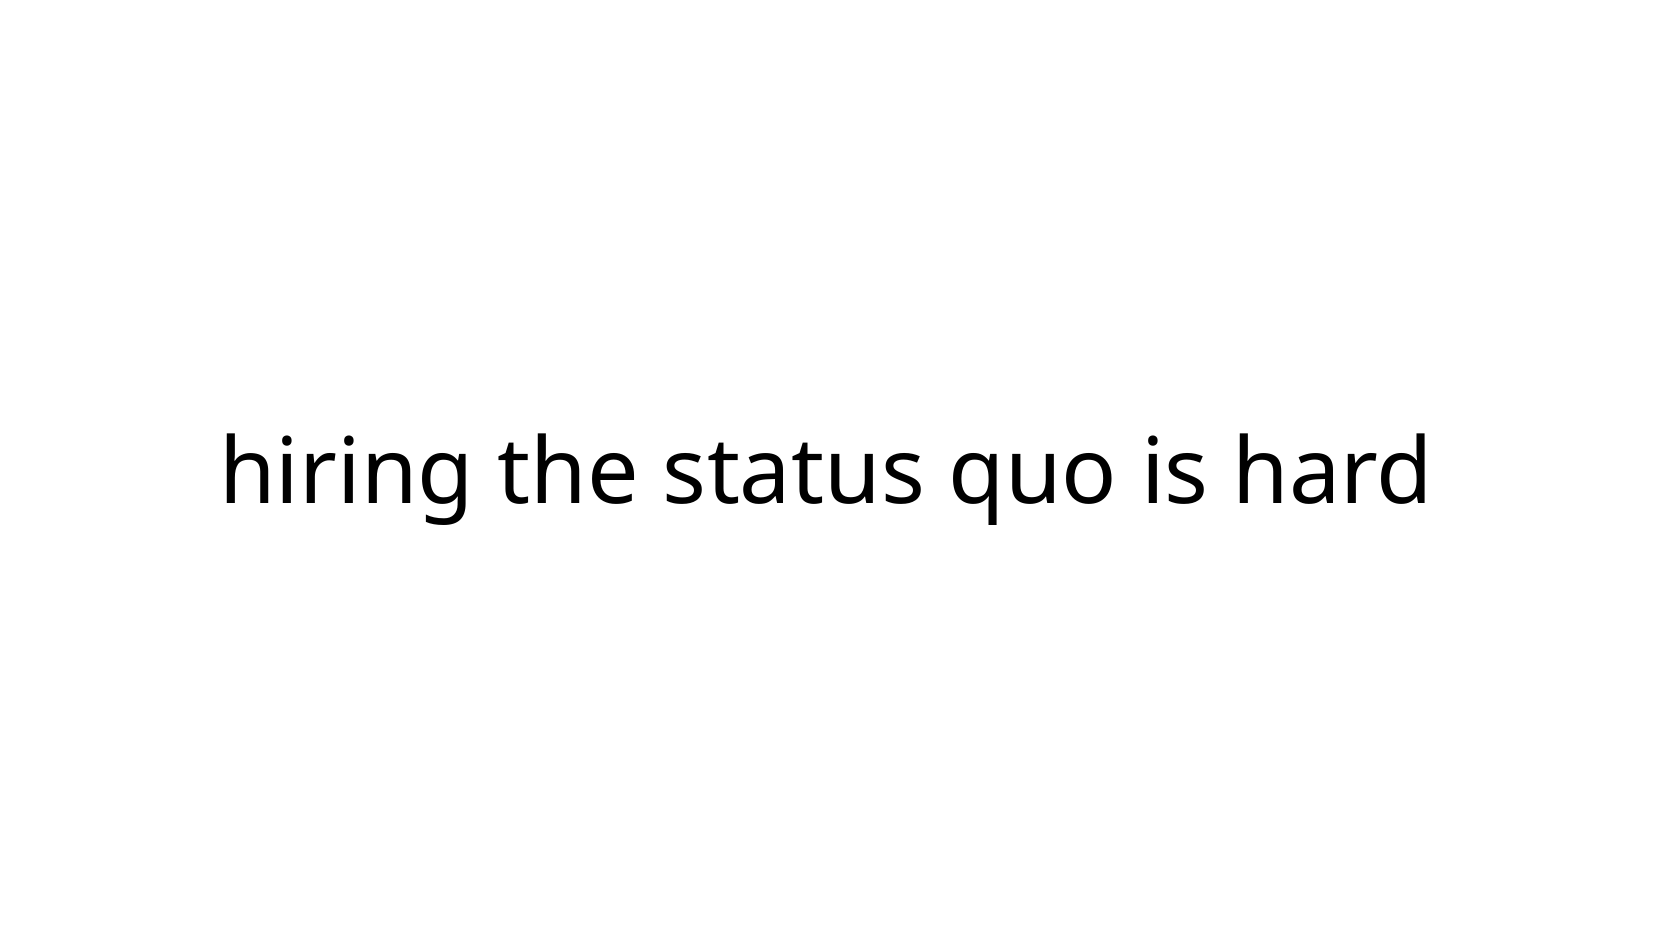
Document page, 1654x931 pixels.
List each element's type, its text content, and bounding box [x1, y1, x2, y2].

subtitle hiring the status quo is hard [82, 0, 1571, 931]
